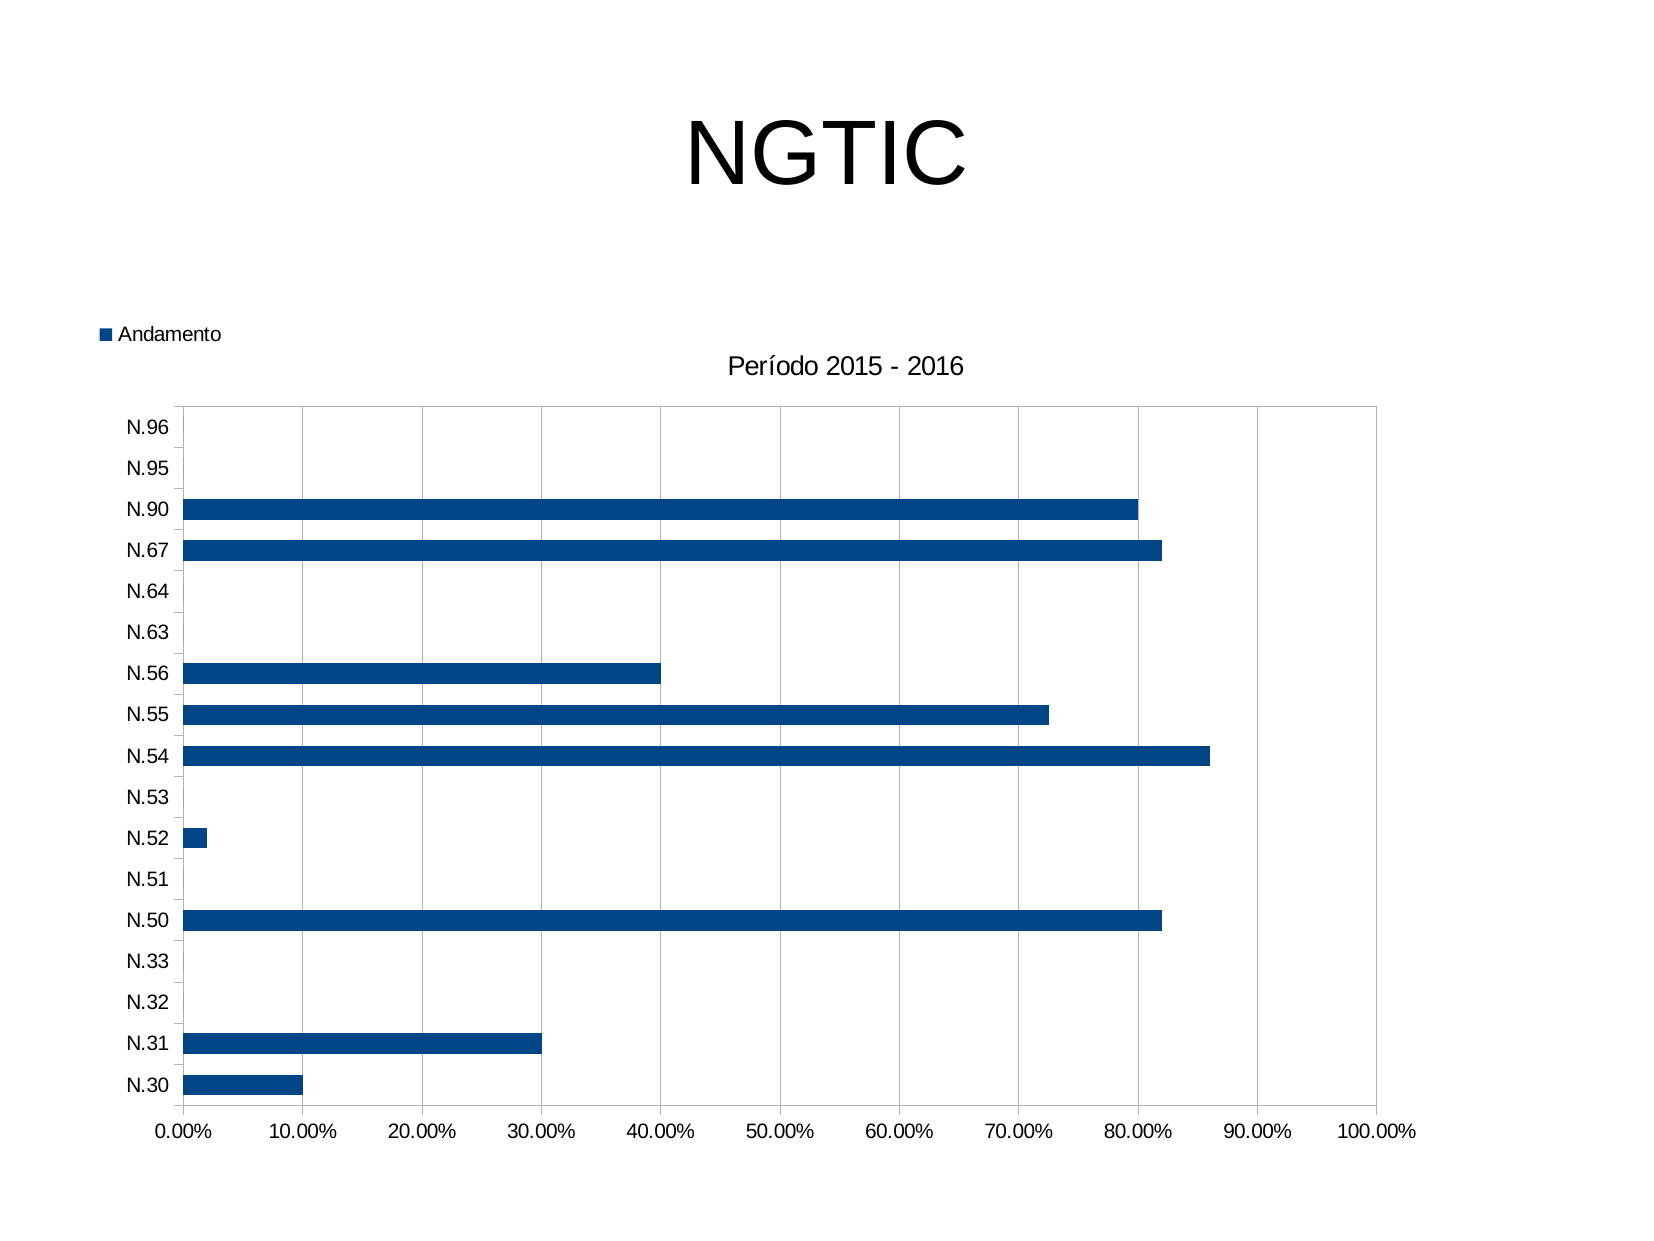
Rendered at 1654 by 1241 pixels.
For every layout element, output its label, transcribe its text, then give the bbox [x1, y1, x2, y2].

title NGTIC [82, 49, 1571, 257]
chart [96, 318, 1595, 1161]
